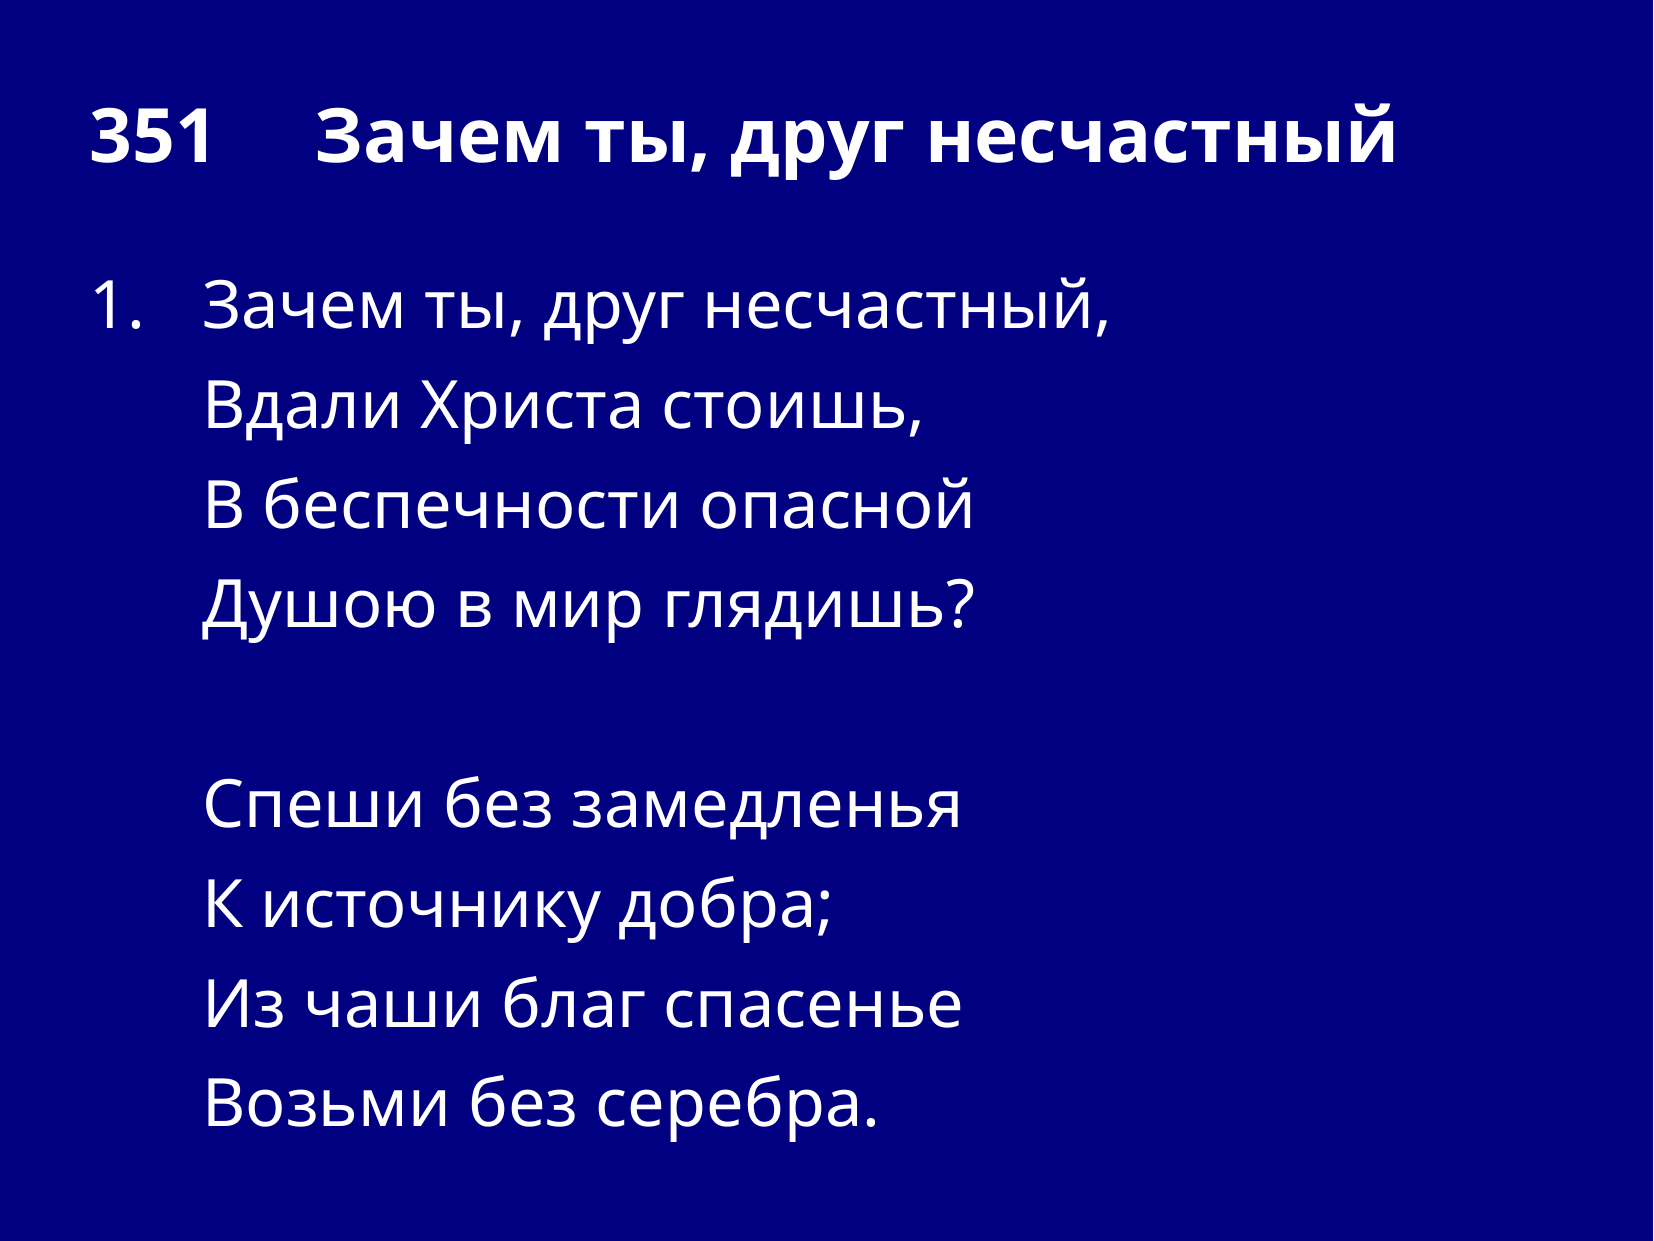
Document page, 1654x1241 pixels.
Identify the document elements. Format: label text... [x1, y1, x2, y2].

text_box 351 Зачем ты, друг несчастный [75, 75, 1576, 188]
text_box 1. Зачем ты, друг несчастный, Вдали Христа стоишь, В беспечности опасной Душою в мир глядишь? Спеши без замедленья К источнику добра; Из чаши благ спасенье Возьми без серебра. [75, 188, 1576, 1163]
